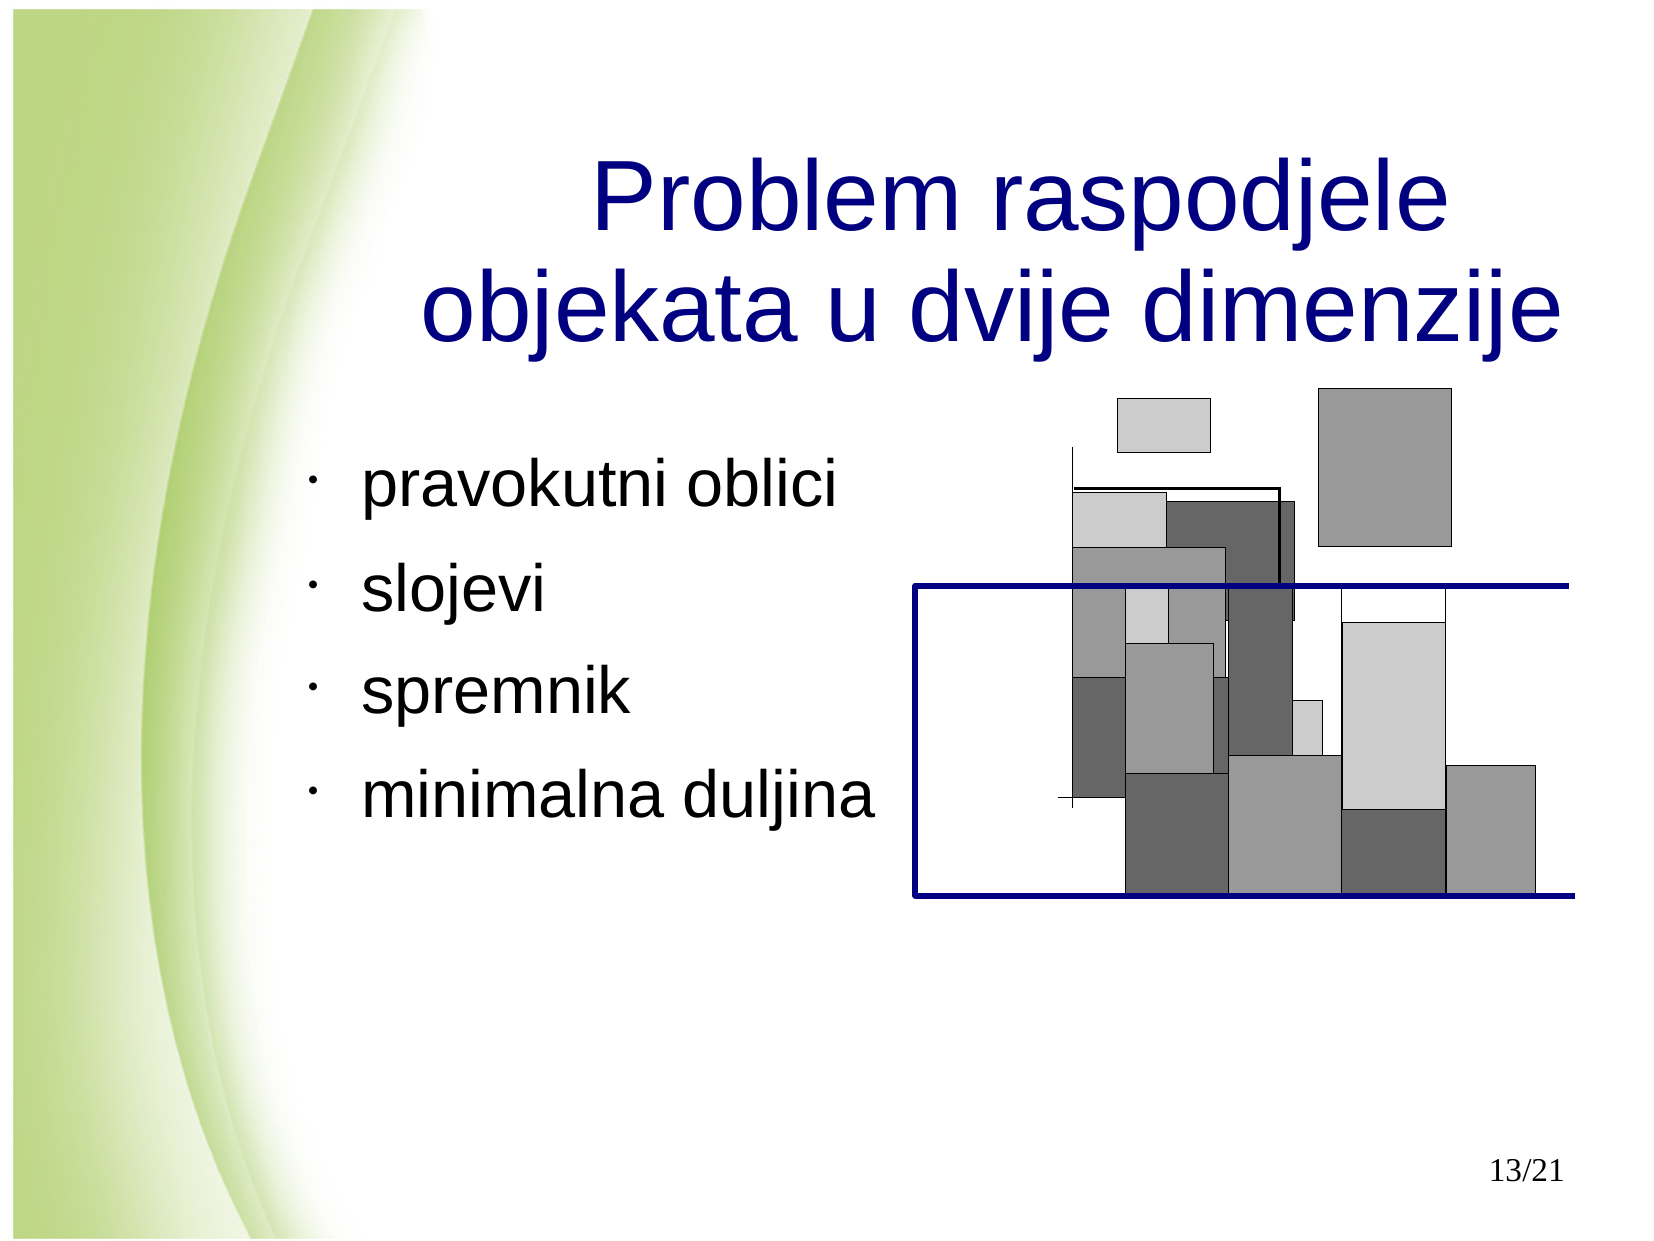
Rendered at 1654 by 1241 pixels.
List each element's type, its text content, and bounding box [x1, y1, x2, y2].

text_box [1117, 398, 1211, 453]
text_box pravokutni oblici [290, 445, 869, 521]
text_box [1028, 435, 1536, 896]
picture [7, 363, 1654, 1241]
text_box spremnik [290, 653, 662, 729]
text_box [1318, 388, 1452, 547]
picture [7, 3, 1654, 139]
text_box slojevi [290, 551, 577, 627]
text_box minimalna duljina [290, 756, 905, 832]
title Problem raspodjele objekata u dvije dimenzije [0, 139, 1654, 363]
